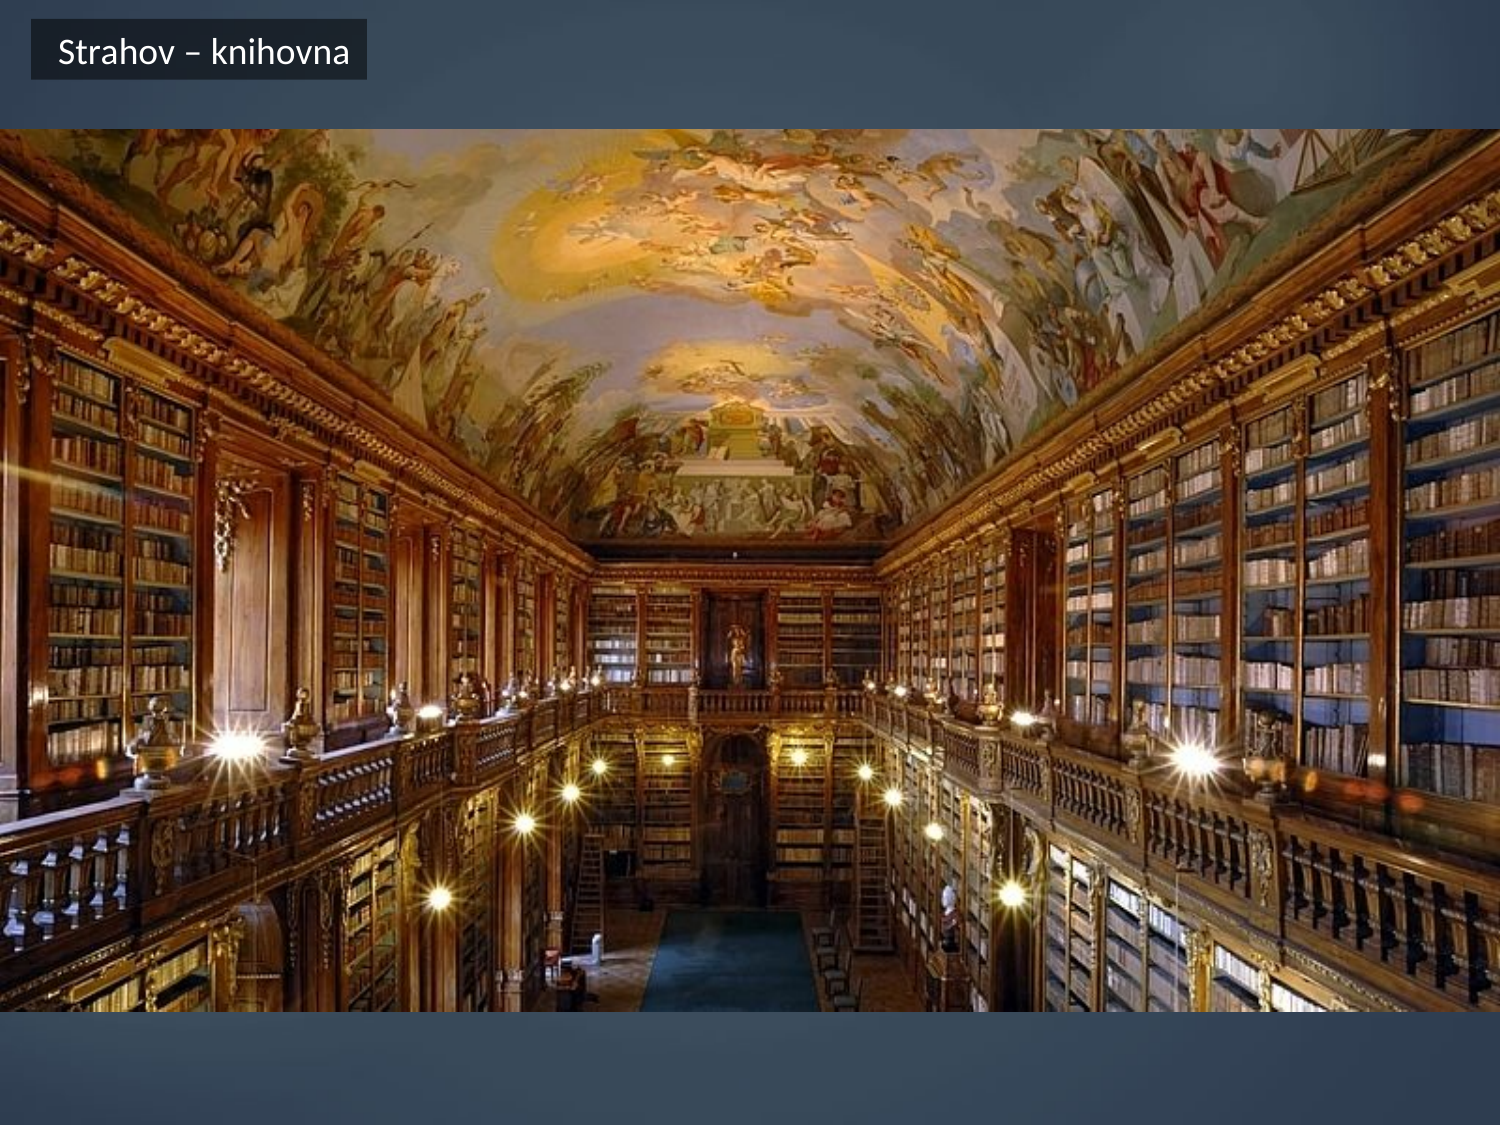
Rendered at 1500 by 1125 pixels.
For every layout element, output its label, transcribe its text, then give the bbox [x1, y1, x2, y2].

text_box Strahov – knihovna [43, 18, 366, 80]
picture [0, 0, 1500, 1125]
text_box [31, 18, 43, 80]
